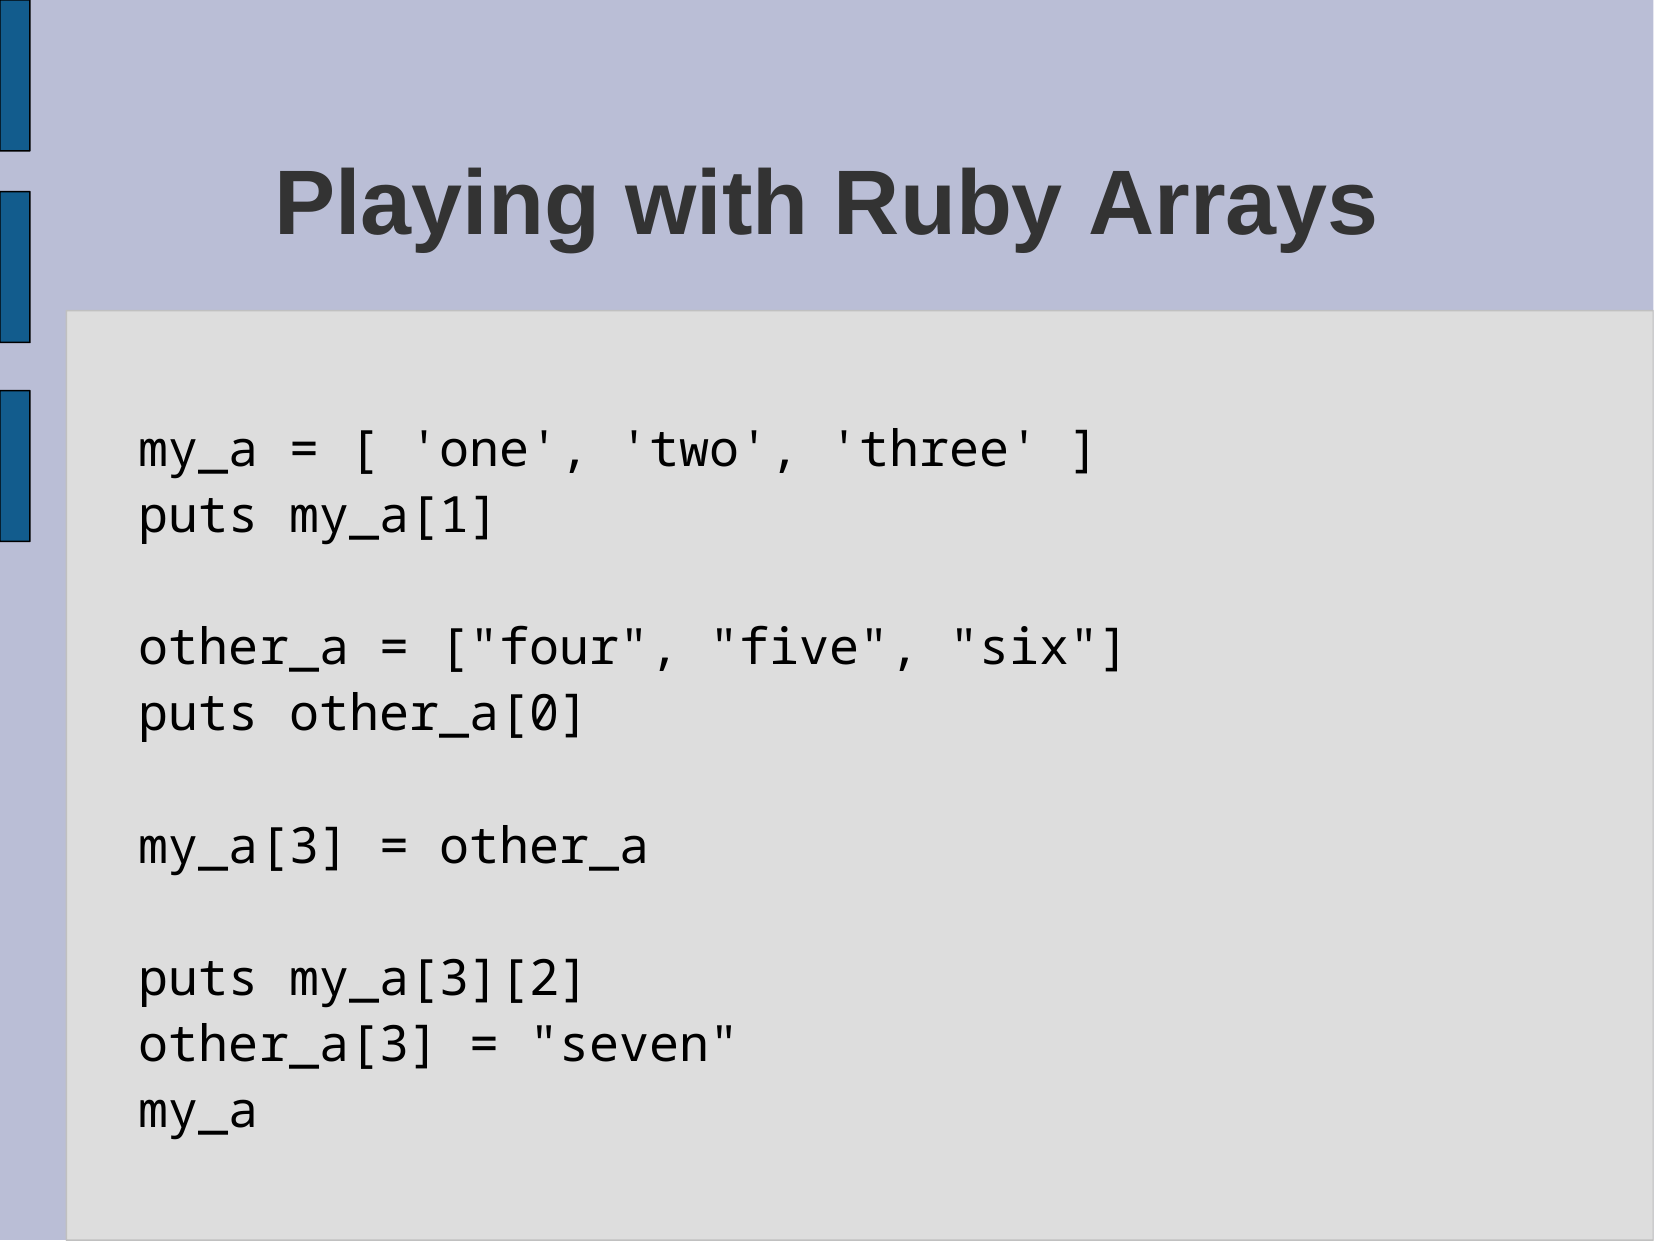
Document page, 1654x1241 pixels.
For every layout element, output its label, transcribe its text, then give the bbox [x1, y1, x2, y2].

text_box Playing with Ruby Arrays [121, 158, 1534, 255]
list my_a = [ 'one', 'two', 'three' ] puts my_a[1] other_a = ["four", "five", "six"] puts other_a[0] my_a[3] = other_a puts my_a[3][2] other_a[3] = "seven" my_a [121, 344, 1534, 1127]
